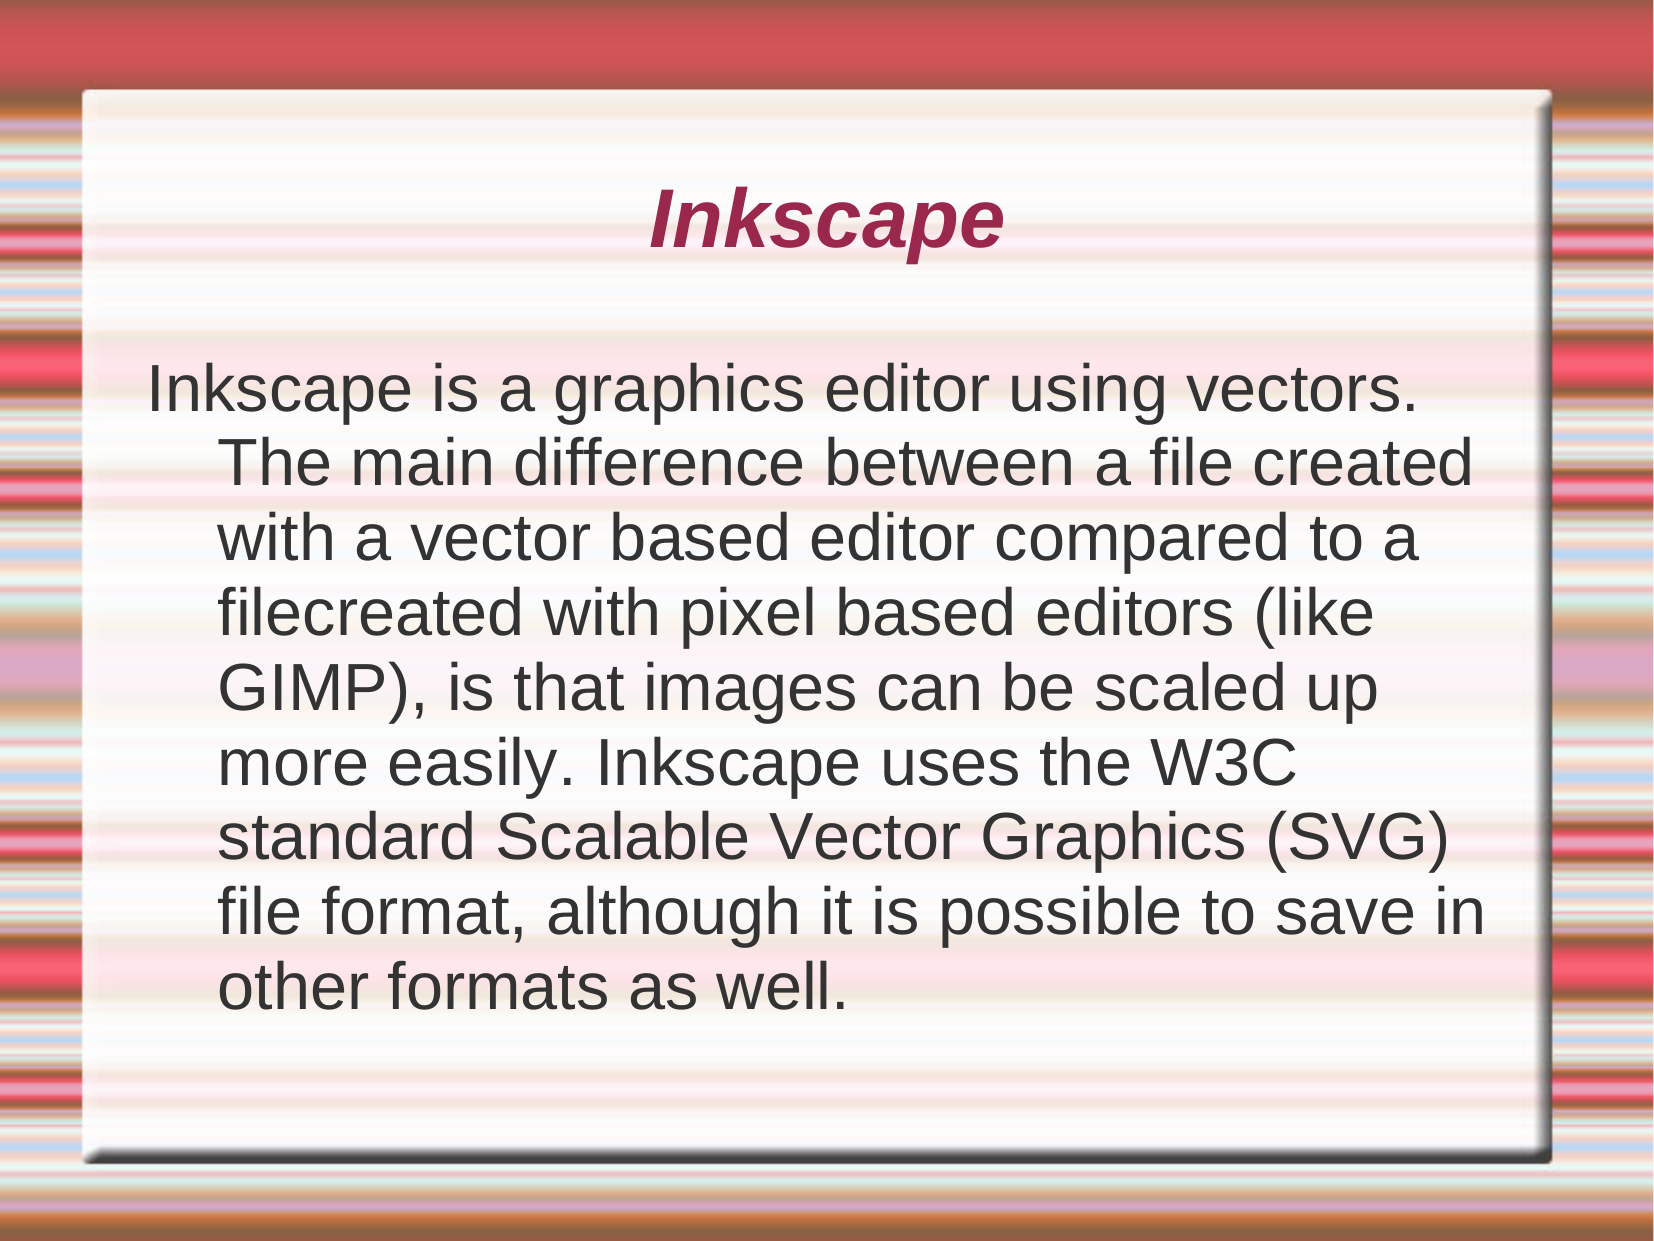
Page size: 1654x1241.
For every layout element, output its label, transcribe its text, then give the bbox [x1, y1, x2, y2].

list Inkscape is a graphics editor using vectors. The main difference between a file created with a vector based editor compared to a filecreated with pixel based editors (like GIMP), is that images can be scaled up more easily. Inkscape uses the W3C standard Scalable Vector Graphics (SVG) file format, although it is possible to save in other formats as well. [134, 350, 1516, 1133]
picture [0, 0, 1654, 1241]
title Inkscape [121, 114, 1534, 322]
